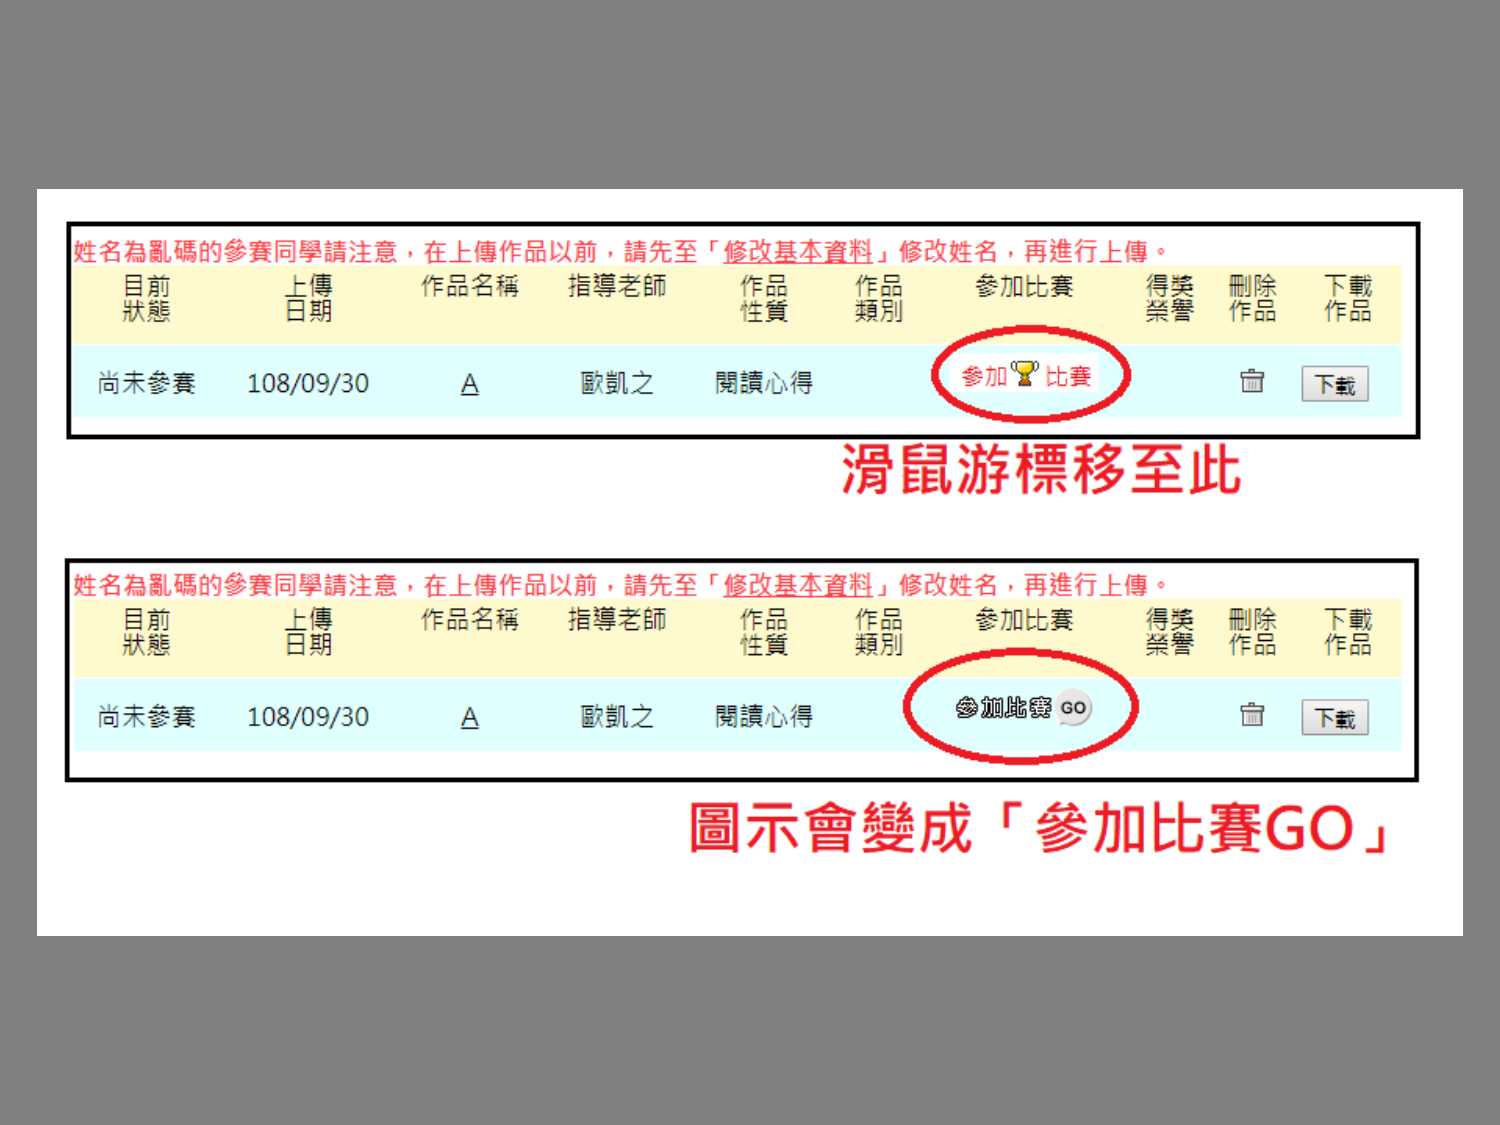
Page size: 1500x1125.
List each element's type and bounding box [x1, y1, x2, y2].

picture [37, 189, 1463, 936]
